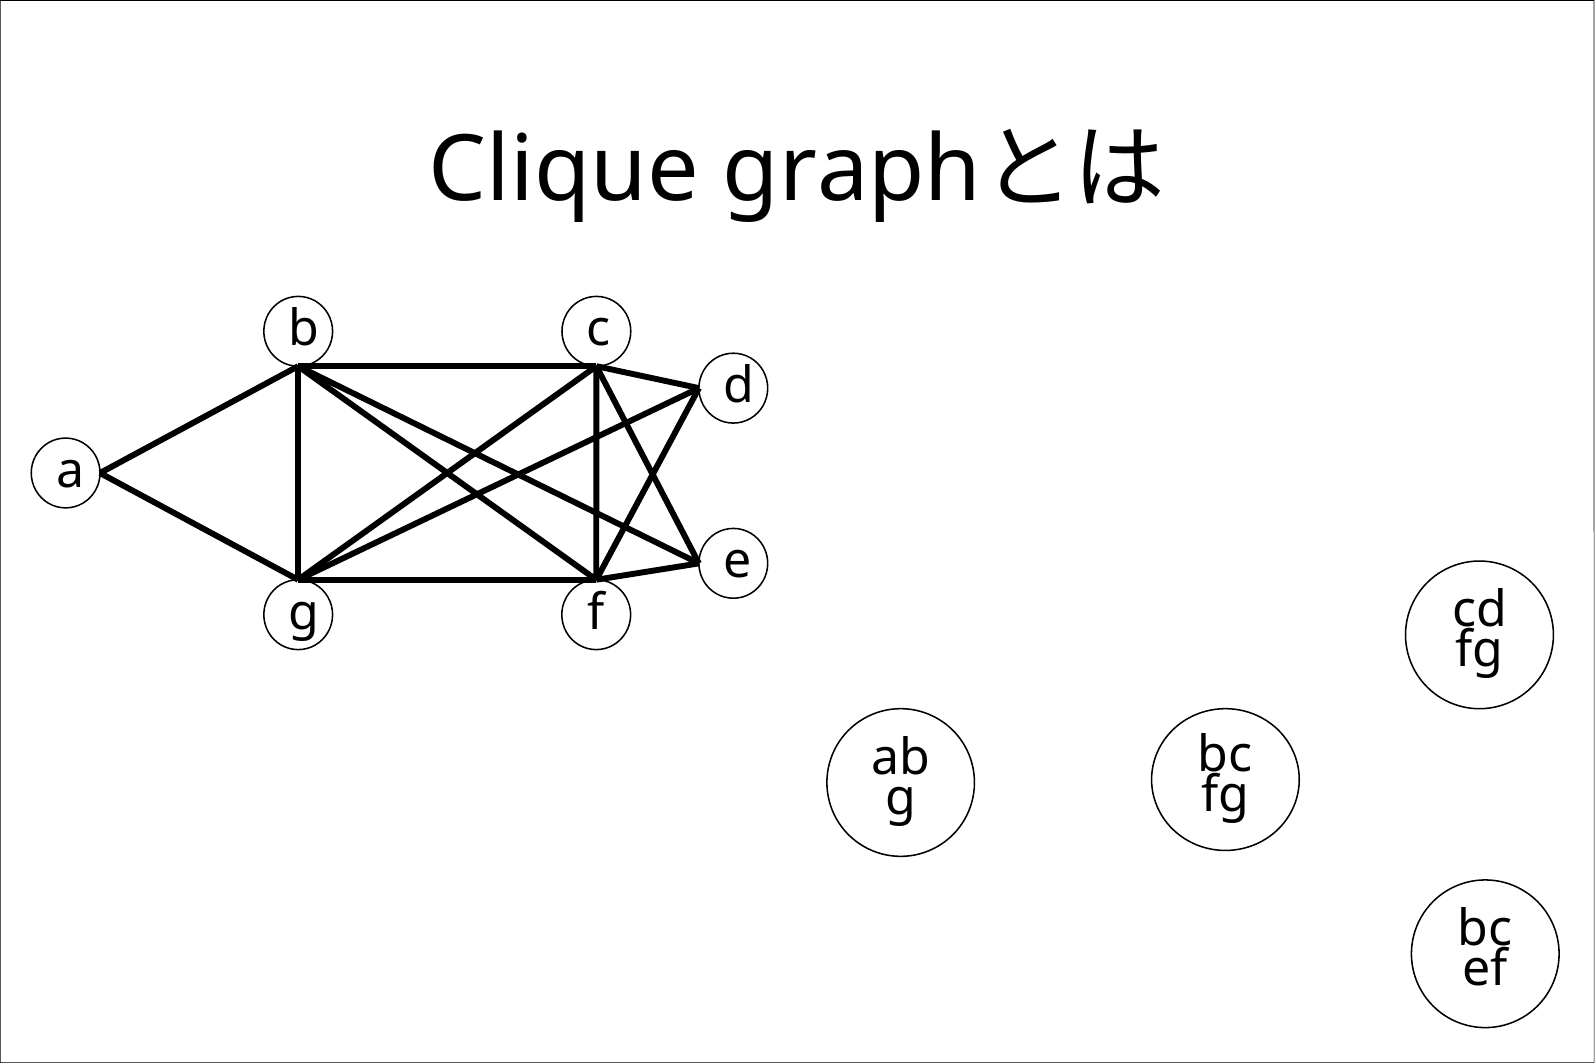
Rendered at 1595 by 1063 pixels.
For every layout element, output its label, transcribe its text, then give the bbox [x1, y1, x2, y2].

text_box abg [826, 708, 975, 857]
text_box bc fg [1151, 708, 1300, 851]
text_box d [699, 353, 768, 424]
text_box c [561, 296, 631, 365]
text_box g [263, 580, 333, 650]
text_box e [699, 528, 768, 599]
text_box <番号> [1143, 944, 1447, 1018]
text_box b [263, 296, 333, 366]
text_box a [31, 438, 100, 508]
text_box cd fg [1405, 561, 1554, 709]
text_box bc ef [1411, 879, 1560, 1028]
text_box f [561, 581, 631, 650]
title Clique graphとは [117, 77, 1478, 275]
